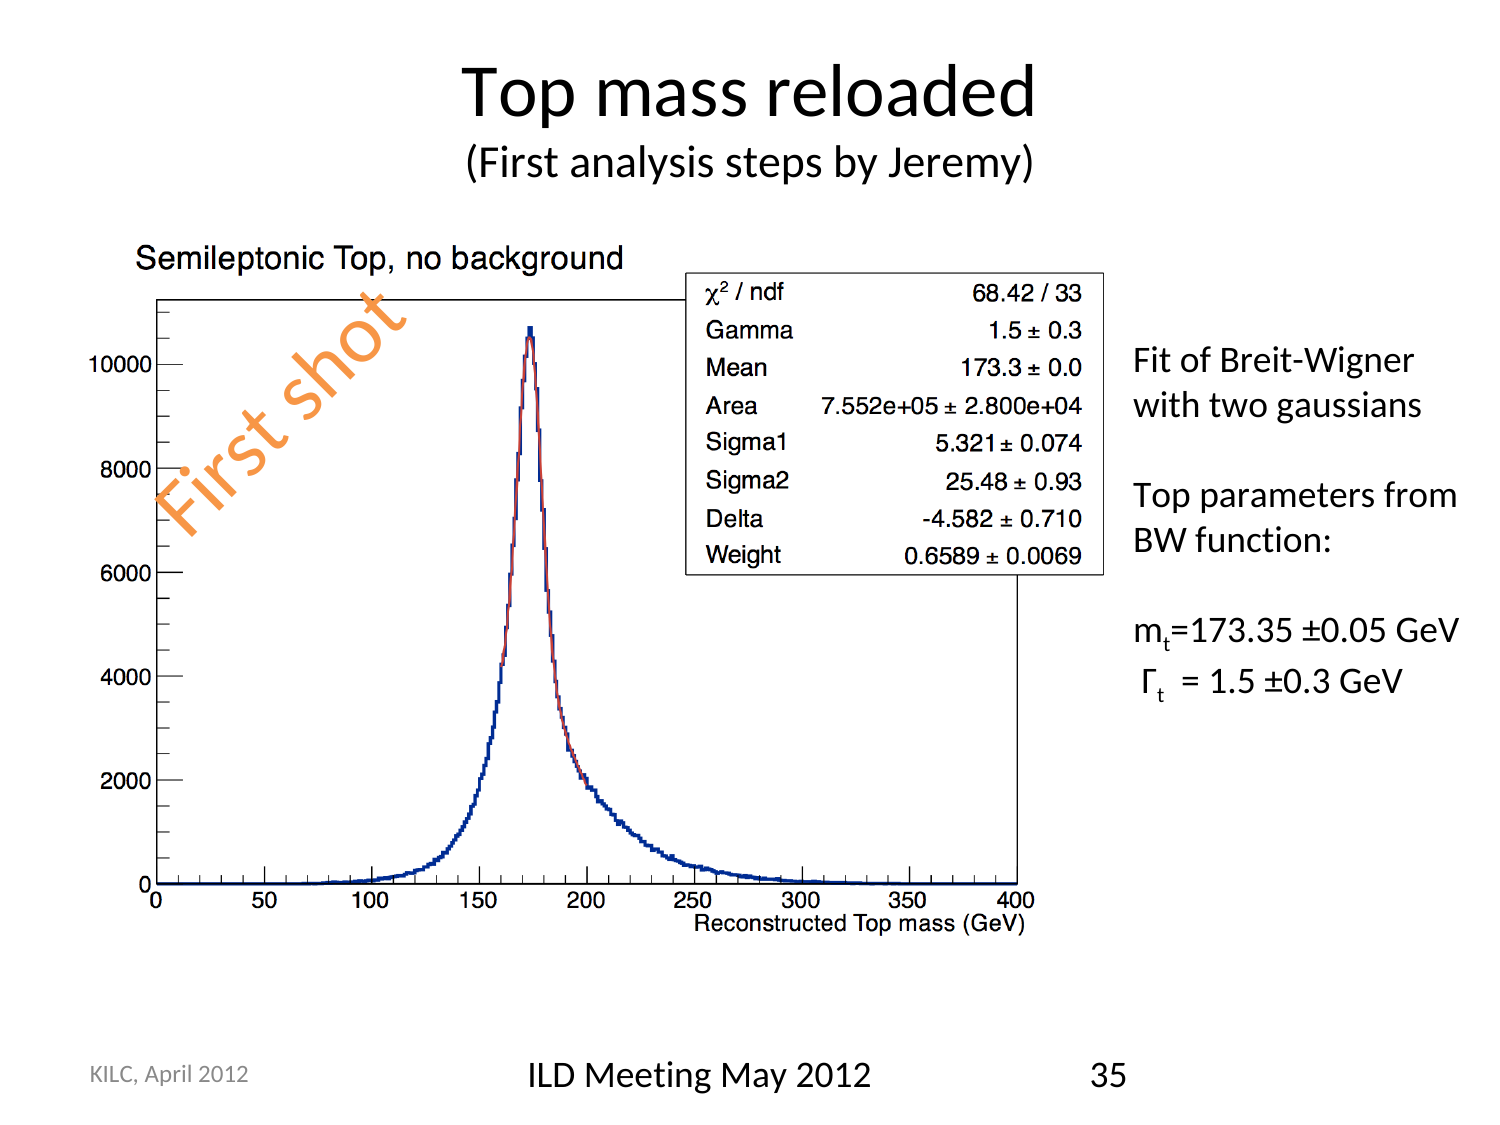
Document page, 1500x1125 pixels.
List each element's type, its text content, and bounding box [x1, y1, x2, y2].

text_box First shot [113, 245, 439, 570]
text_box KILC, April 2012 [74, 1042, 426, 1103]
text_box Fit of Breit-Wigner with two gaussians Top parameters from BW function: mt=173.35 ±0.05 GeV Γt = 1.5 ±0.3 GeV [1118, 327, 1475, 761]
picture [8, 118, 1164, 1012]
title Top mass reloaded (First analysis steps by Jeremy) [75, 20, 1426, 209]
